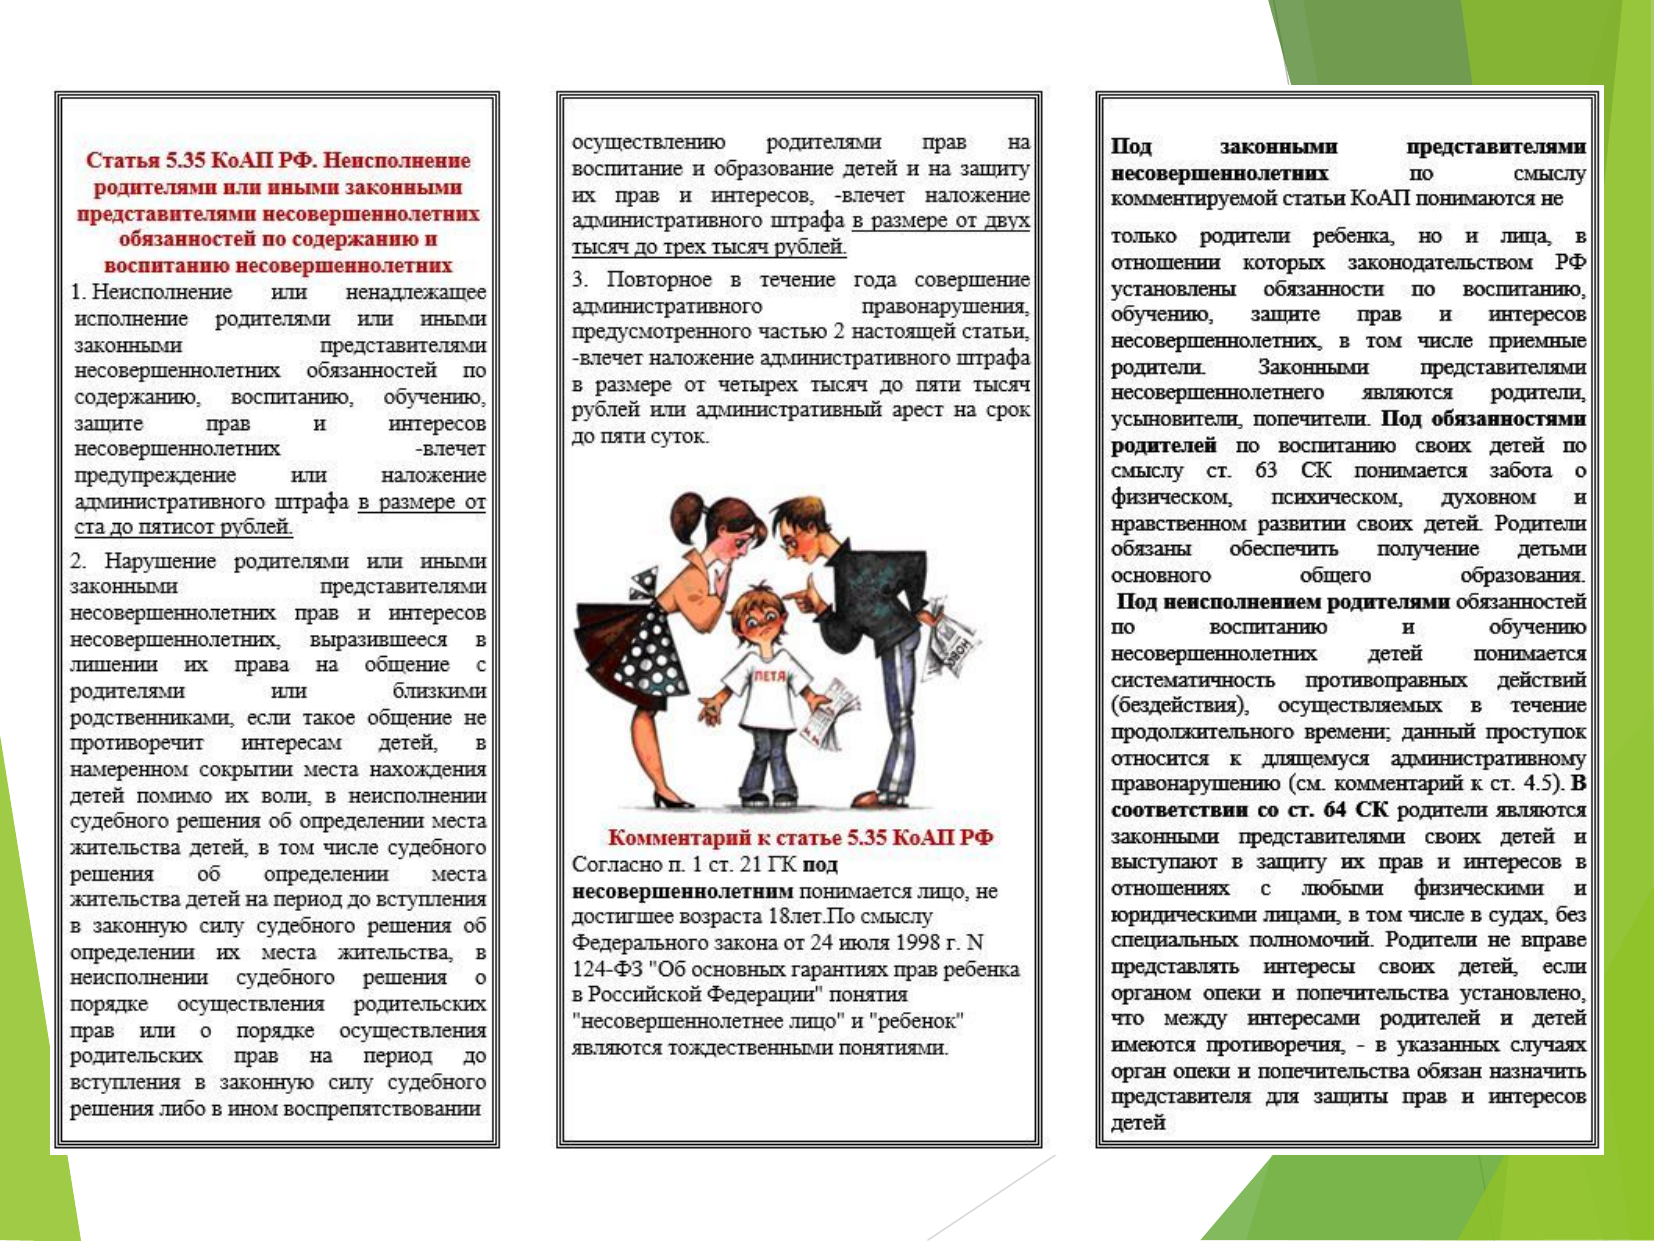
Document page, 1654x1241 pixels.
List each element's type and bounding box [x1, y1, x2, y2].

picture [50, 85, 1604, 1155]
